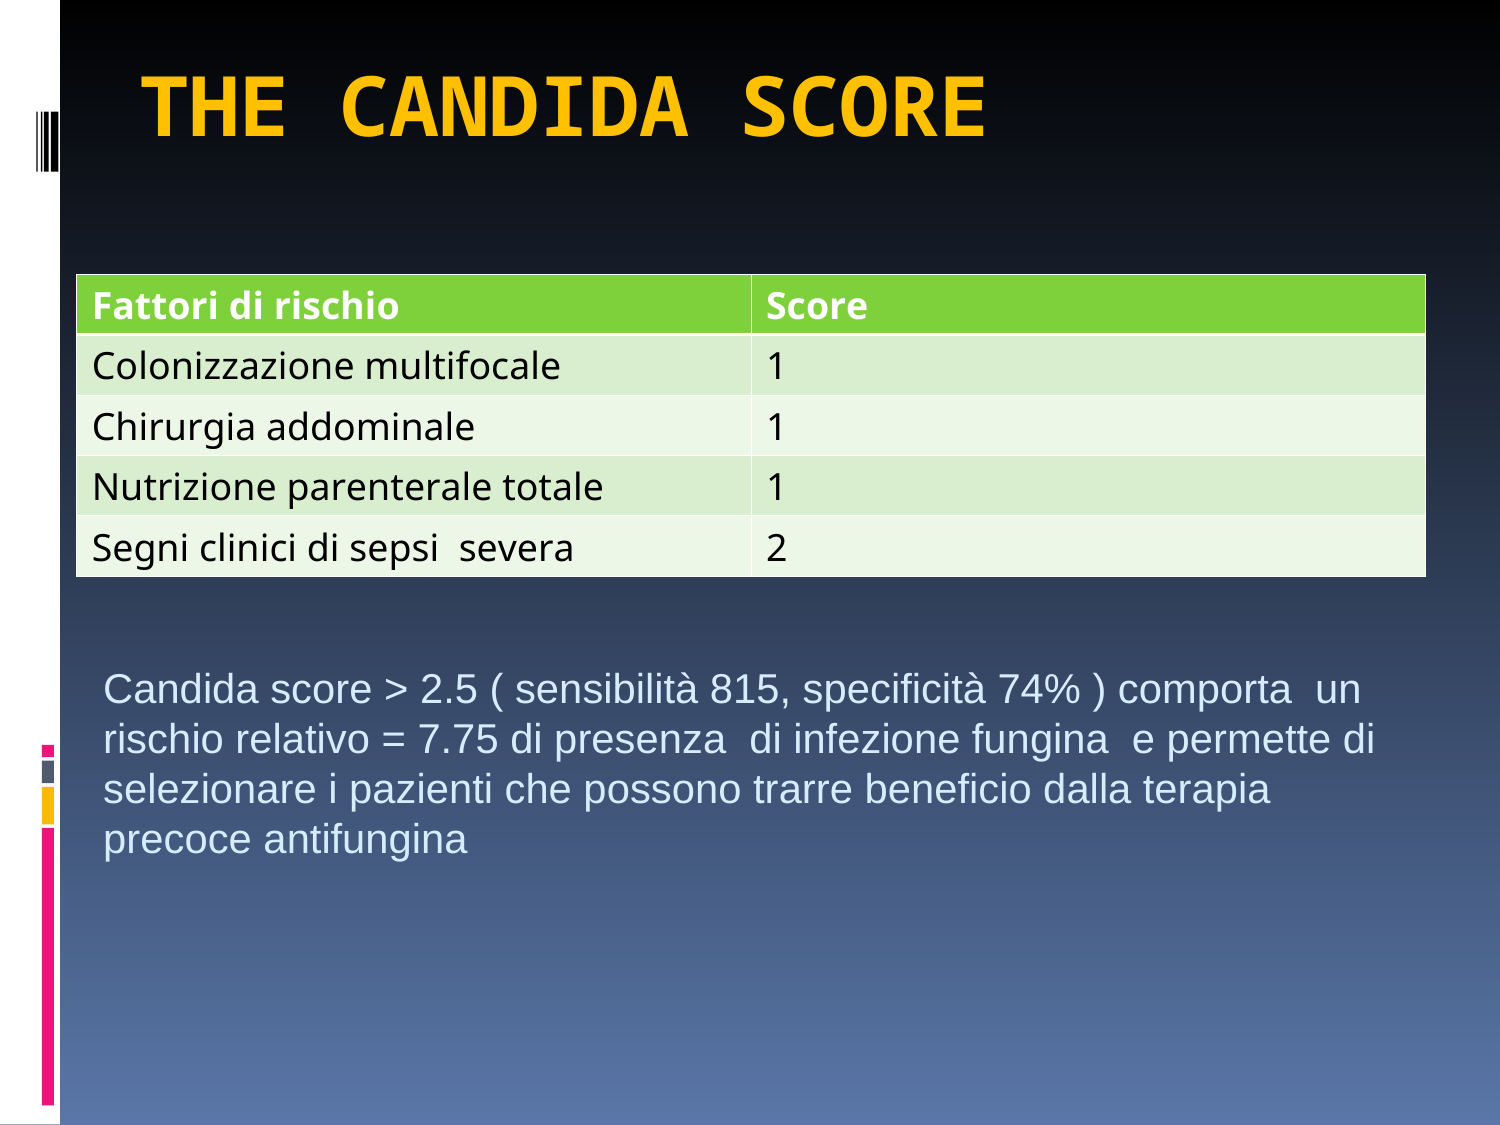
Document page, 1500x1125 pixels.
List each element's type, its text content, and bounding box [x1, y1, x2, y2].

table_cell Colonizzazione multifocale [77, 336, 751, 395]
title THE CANDIDA SCORE [75, 45, 1426, 233]
table_cell 1 [752, 396, 1425, 455]
table_header Score [752, 275, 1425, 333]
table_cell Nutrizione parenterale totale [77, 456, 751, 515]
table_cell 2 [752, 516, 1425, 574]
table_cell 1 [752, 336, 1425, 395]
text_box Candida score > 2.5 ( sensibilità 815, specificità 74% ) comporta un rischio relativo = 7.75 di presenza di infezione fungina e permette di selezionare i pazienti che possono trarre beneficio dalla terapia precoce antifungina [88, 574, 1436, 870]
table_cell 1 [752, 456, 1425, 515]
table_header Fattori di rischio [77, 275, 751, 333]
table_cell Chirurgia addominale [77, 396, 751, 455]
table_cell Segni clinici di sepsi severa [77, 516, 751, 576]
